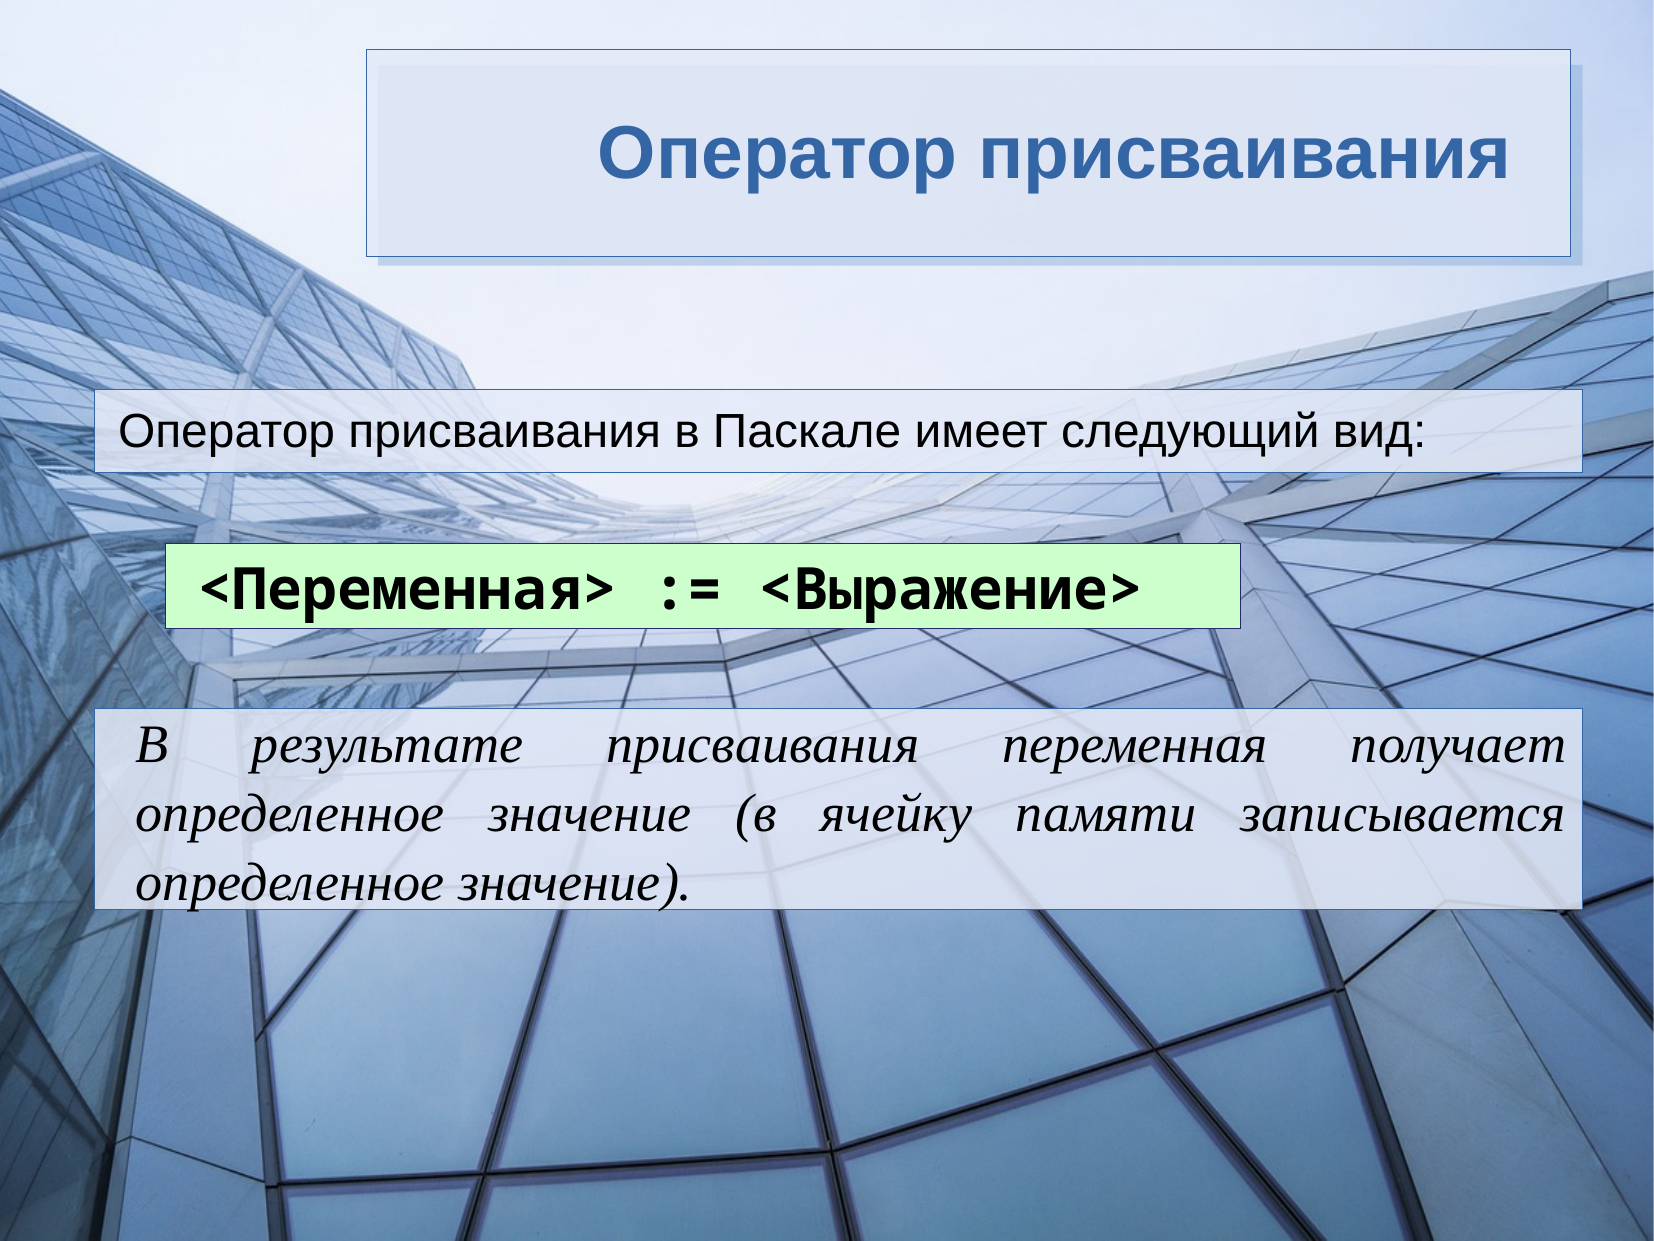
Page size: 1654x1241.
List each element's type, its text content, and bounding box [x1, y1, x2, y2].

text_box <Переменная> := <Выражение> [165, 543, 1241, 629]
text_box [377, 64, 1583, 266]
picture [0, 0, 1654, 1241]
text_box В результате присваивания переменная получает определенное значение (в ячейку памяти записывается определенное значение). [94, 708, 1583, 910]
text_box Оператор присваивания в Паскале имеет следующий вид: [94, 389, 1583, 473]
title Оператор присваивания [366, 49, 1571, 257]
